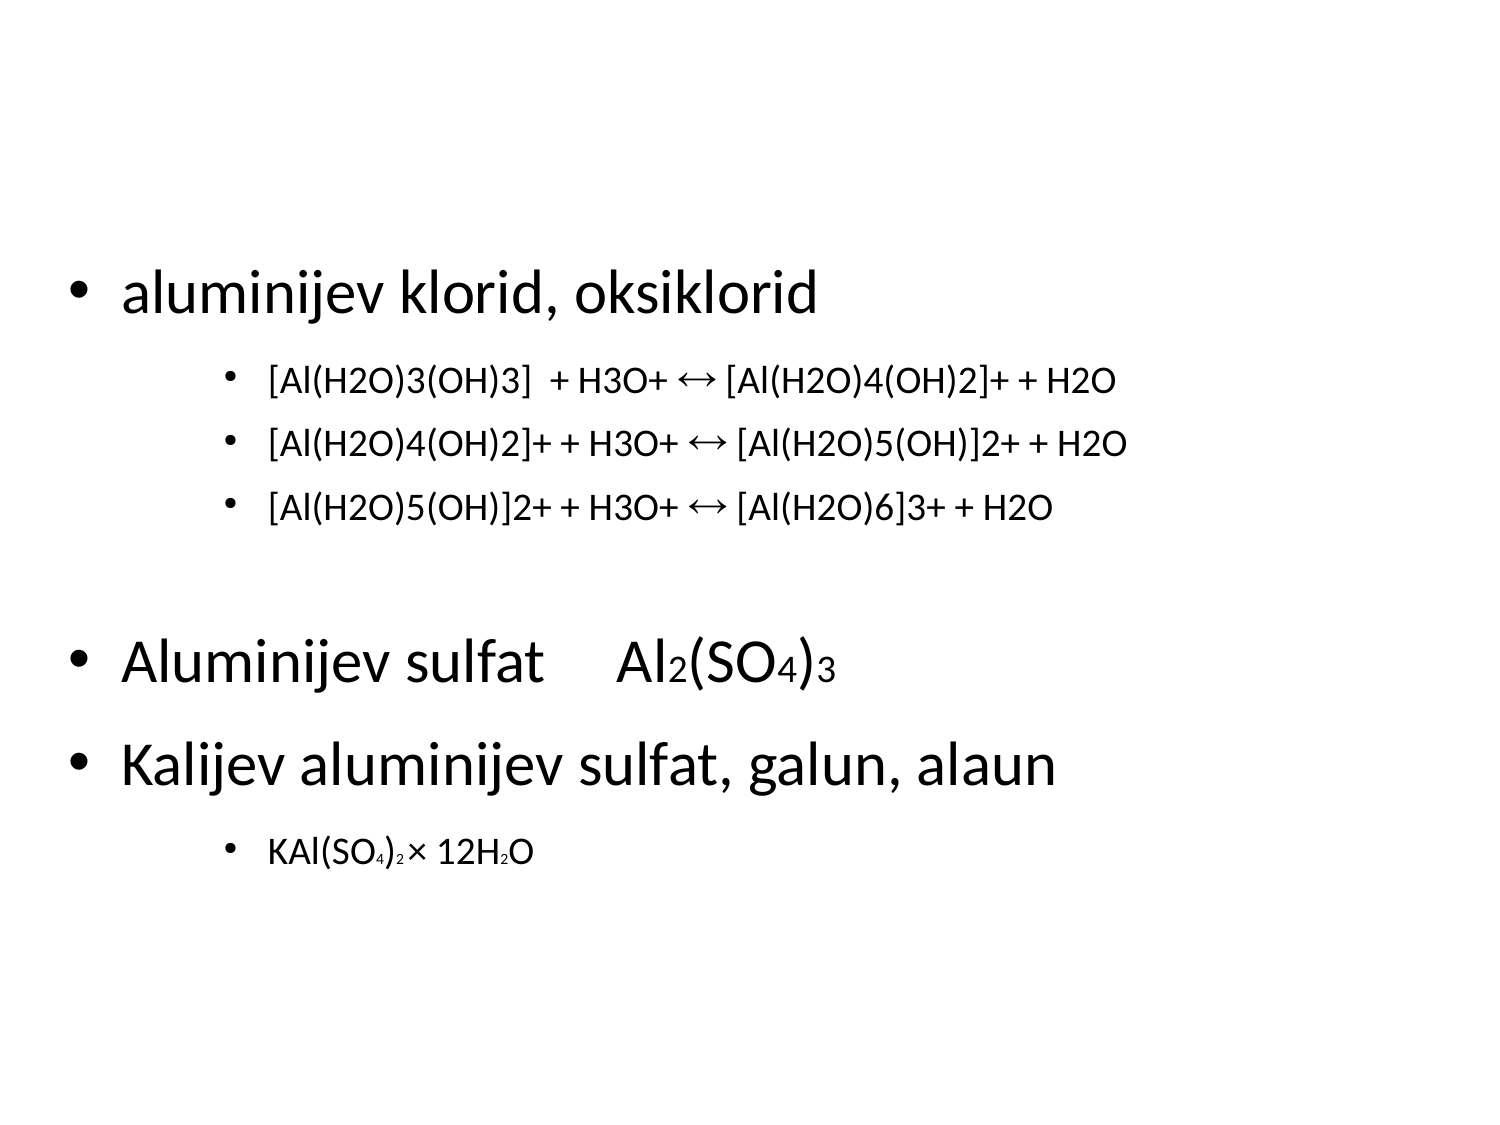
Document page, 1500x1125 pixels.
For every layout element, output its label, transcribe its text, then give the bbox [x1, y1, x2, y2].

list aluminijev klorid, oksiklorid [Al(H2O)3(OH)3] + H3O+  [Al(H2O)4(OH)2]+ + H2O [Al(H2O)4(OH)2]+ + H3O+  [Al(H2O)5(OH)]2+ + H2O [Al(H2O)5(OH)]2+ + H3O+  [Al(H2O)6]3+ + H2O Aluminijev sulfat Al2(SO4)3 Kalijev aluminijev sulfat, galun, alaun KAl(SO4)2 × 12H2O [53, 243, 1459, 882]
